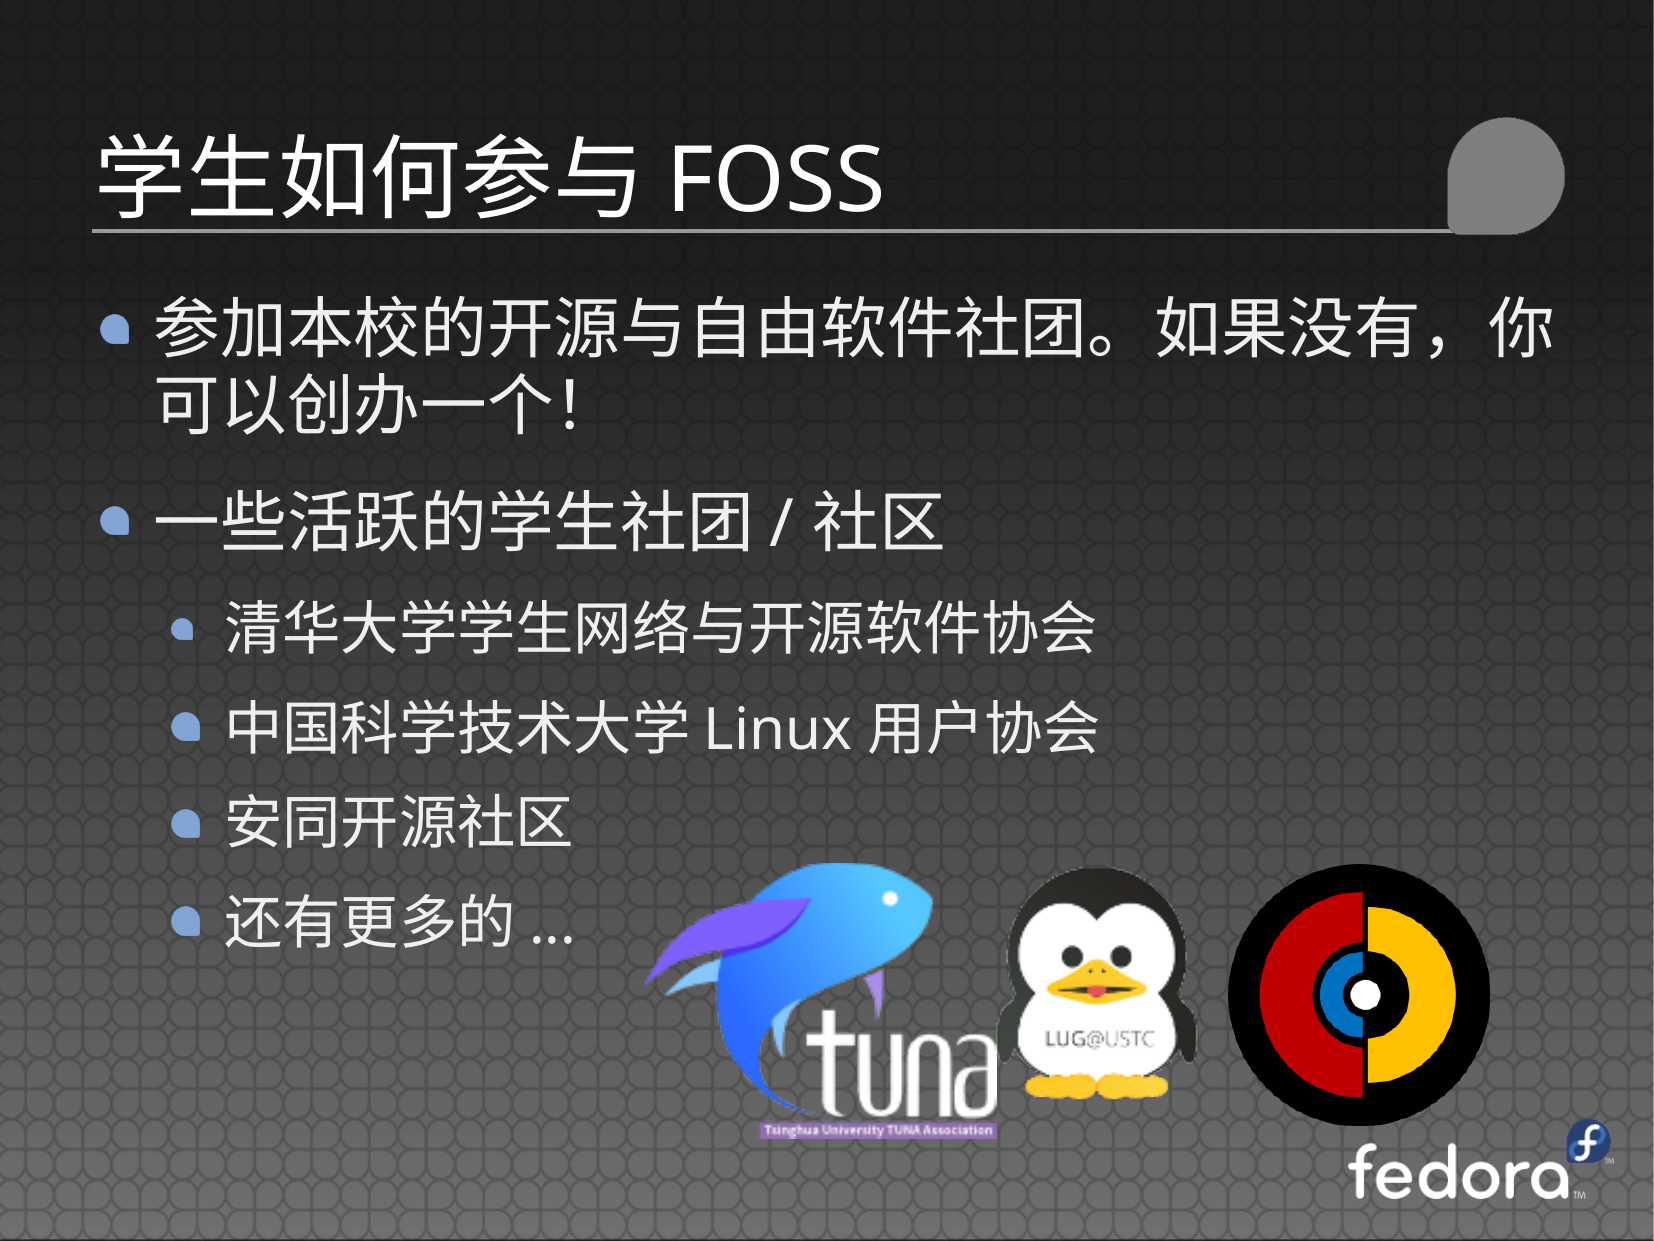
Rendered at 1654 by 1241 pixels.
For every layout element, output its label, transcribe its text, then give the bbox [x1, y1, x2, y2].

picture [0, 0, 1654, 1241]
list 参加本校的开源与自由软件社团。如果没有，你可以创办一个！ 一些活跃的学生社团/社区 清华大学学生网络与开源软件协会 中国科学技术大学Linux用户协会 安同开源社区 还有更多的... [82, 290, 1571, 1094]
title 学生如何参与FOSS [94, 100, 1426, 251]
